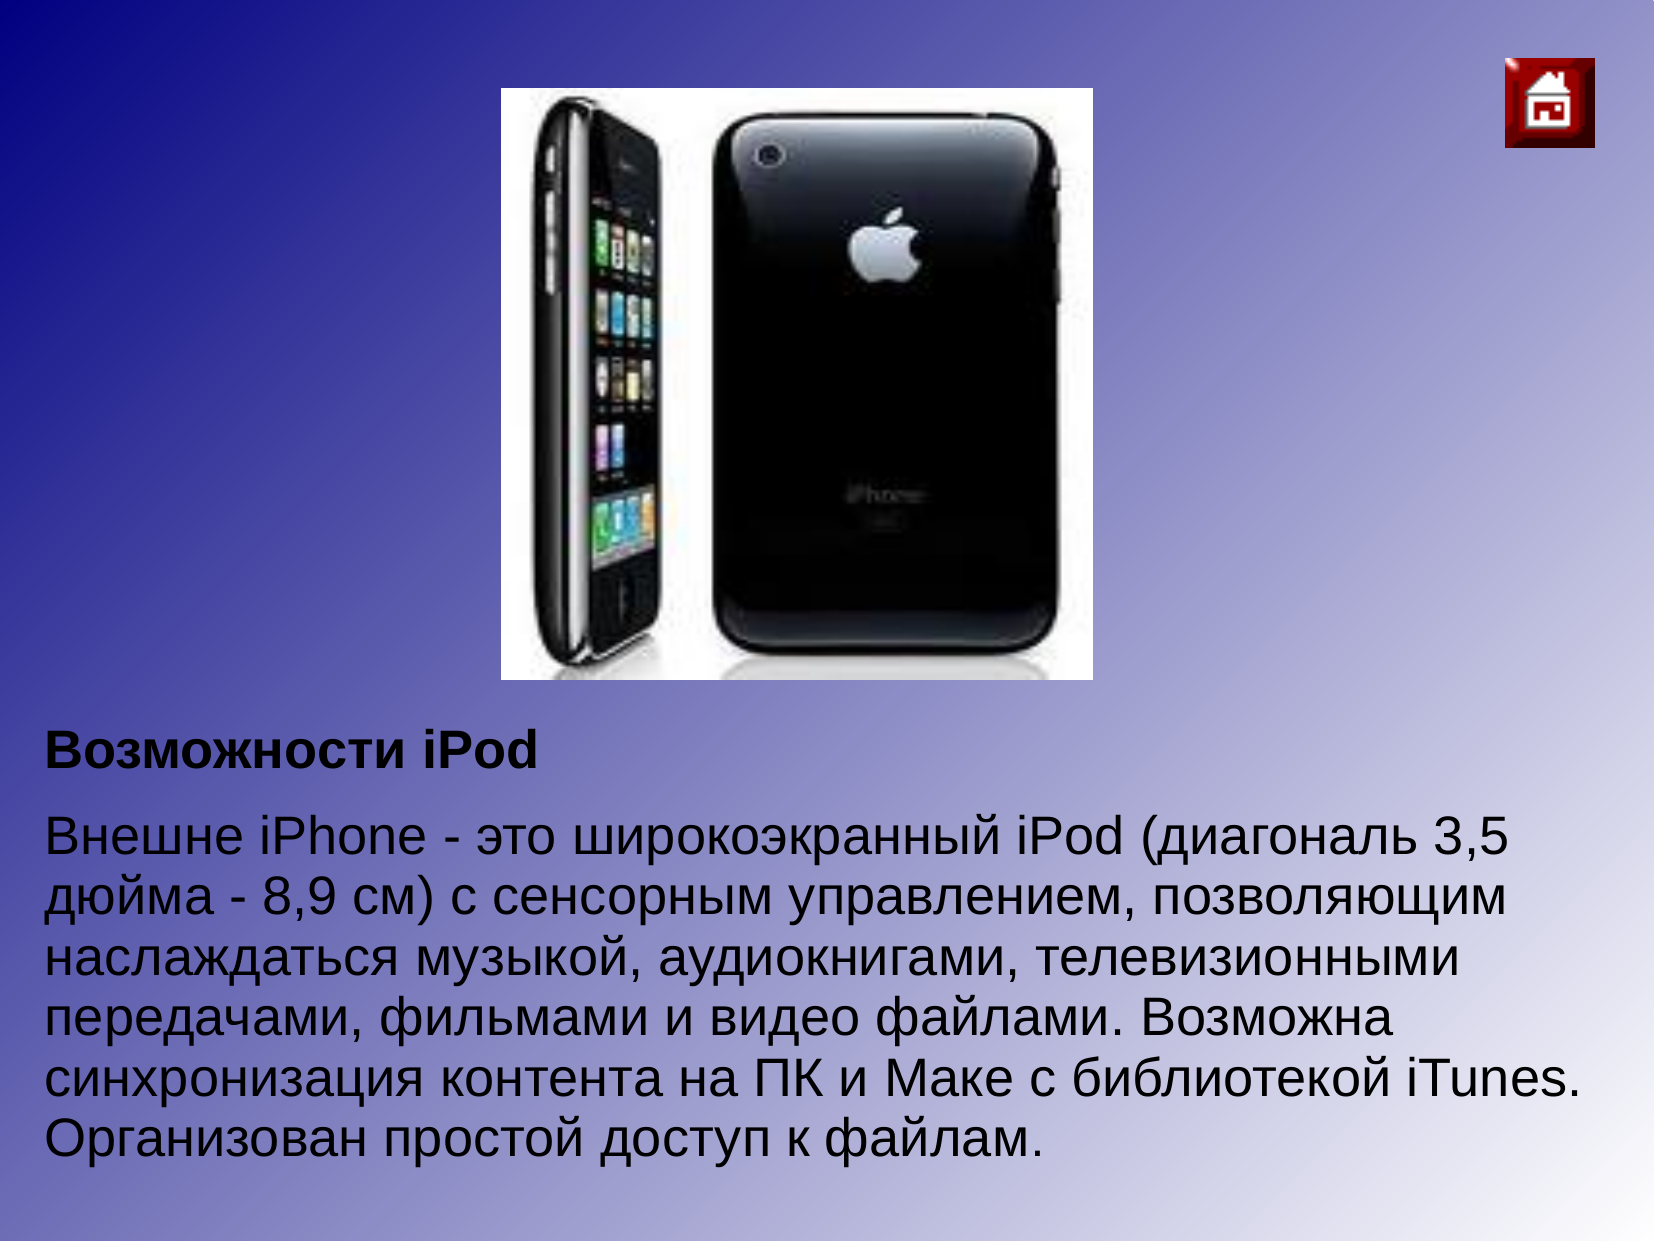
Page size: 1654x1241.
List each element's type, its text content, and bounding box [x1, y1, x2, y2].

text_box Возможности iPod Внешне iPhone - это широкоэкранный iPod (диагональ 3,5 дюйма - 8,9 см) с сенсорным управлением, позволяющим наслаждаться музыкой, аудиокнигами, телевизионными передачами, фильмами и видео файлами. Возможна синхронизация контента на ПК и Маке с библиотекой iTunes. Организован простой доступ к файлам. [29, 712, 1640, 1224]
picture [501, 88, 1093, 680]
picture [1505, 58, 1595, 148]
